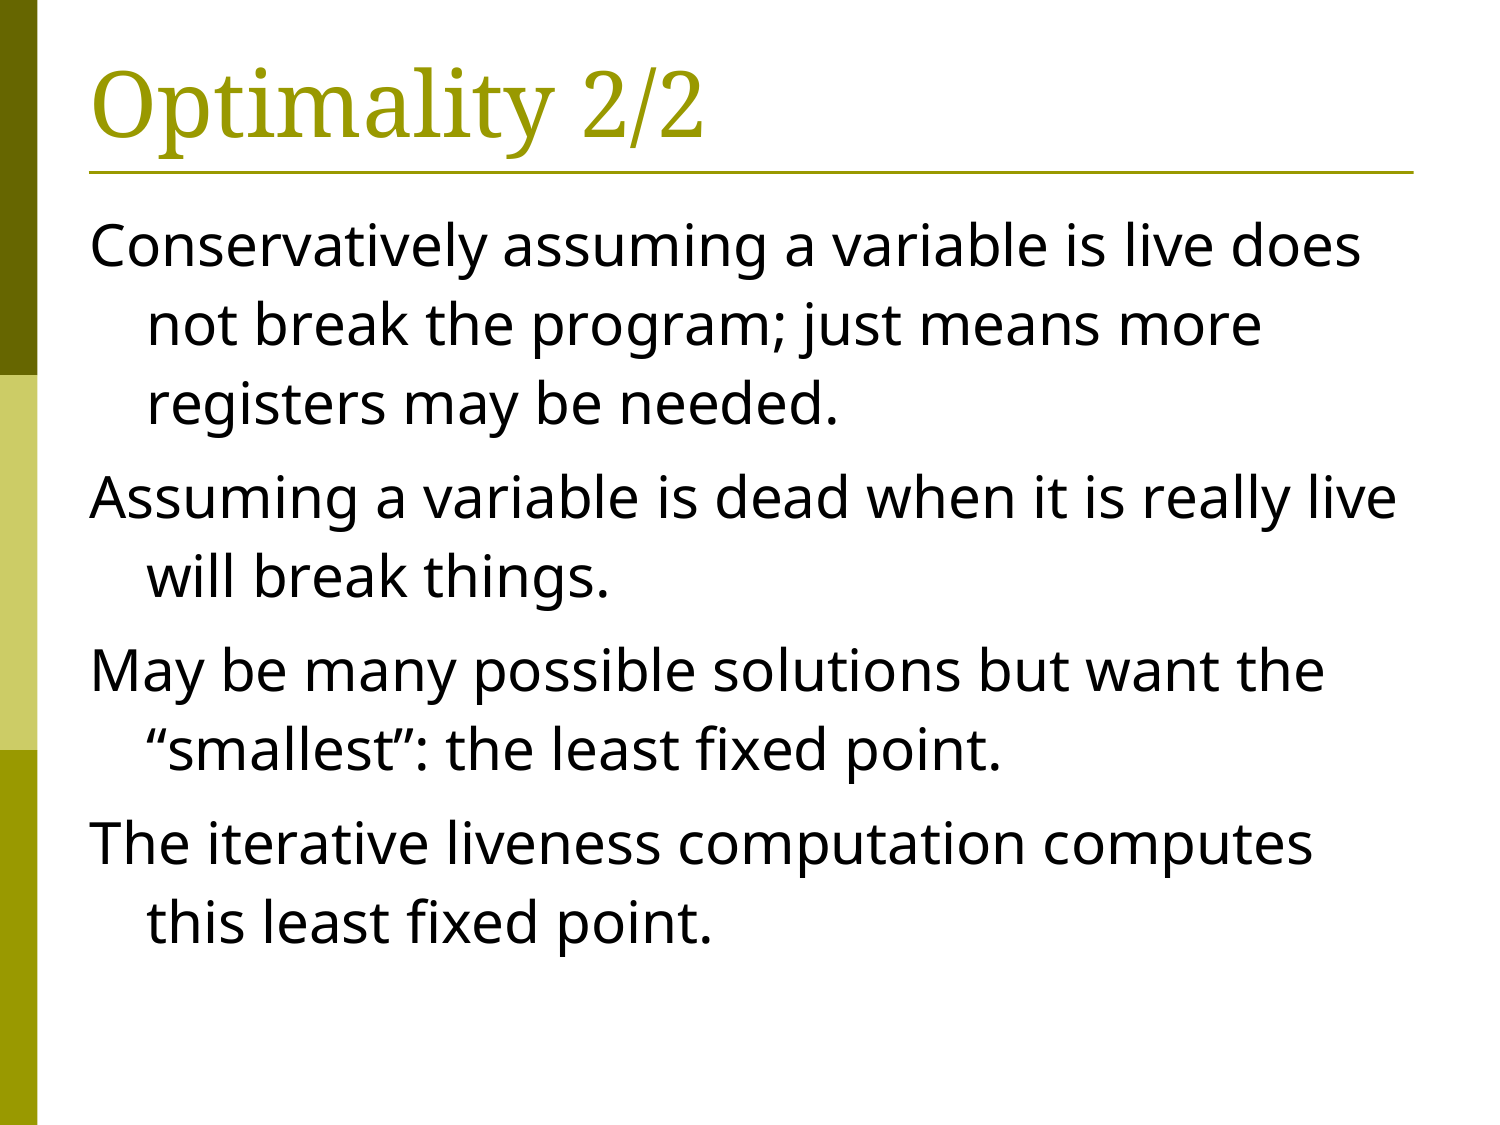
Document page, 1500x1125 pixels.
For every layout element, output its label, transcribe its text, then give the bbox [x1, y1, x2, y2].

title Optimality 2/2 [75, 45, 1426, 173]
list Conservatively assuming a variable is live does not break the program; just means more registers may be needed. Assuming a variable is dead when it is really live will break things. May be many possible solutions but want the “smallest”: the least fixed point. The iterative liveness computation computes this least fixed point. [75, 196, 1426, 1006]
